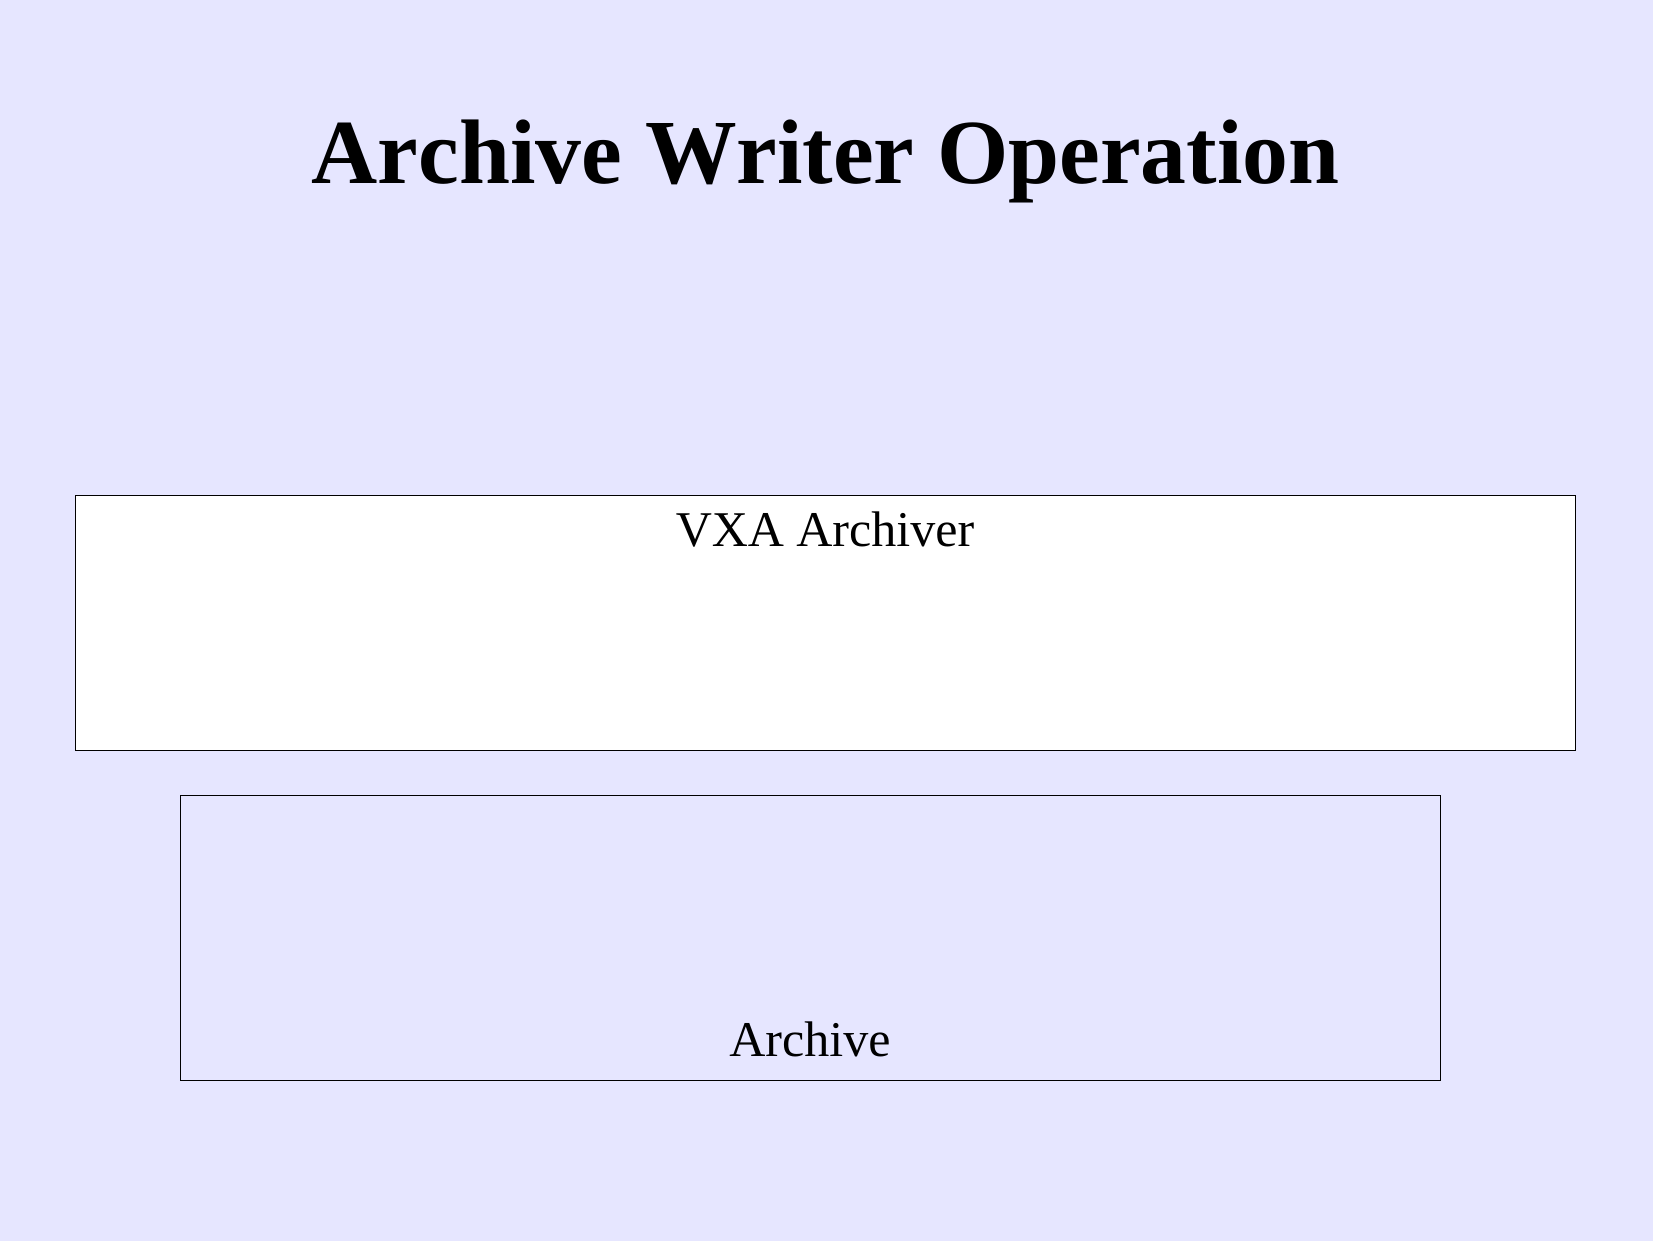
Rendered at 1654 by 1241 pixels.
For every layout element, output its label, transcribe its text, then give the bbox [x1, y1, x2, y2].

text_box [75, 571, 1576, 751]
title Archive Writer Operation [82, 49, 1571, 257]
text_box Archive [180, 1005, 1441, 1081]
text_box VXA Archiver [75, 495, 1576, 571]
